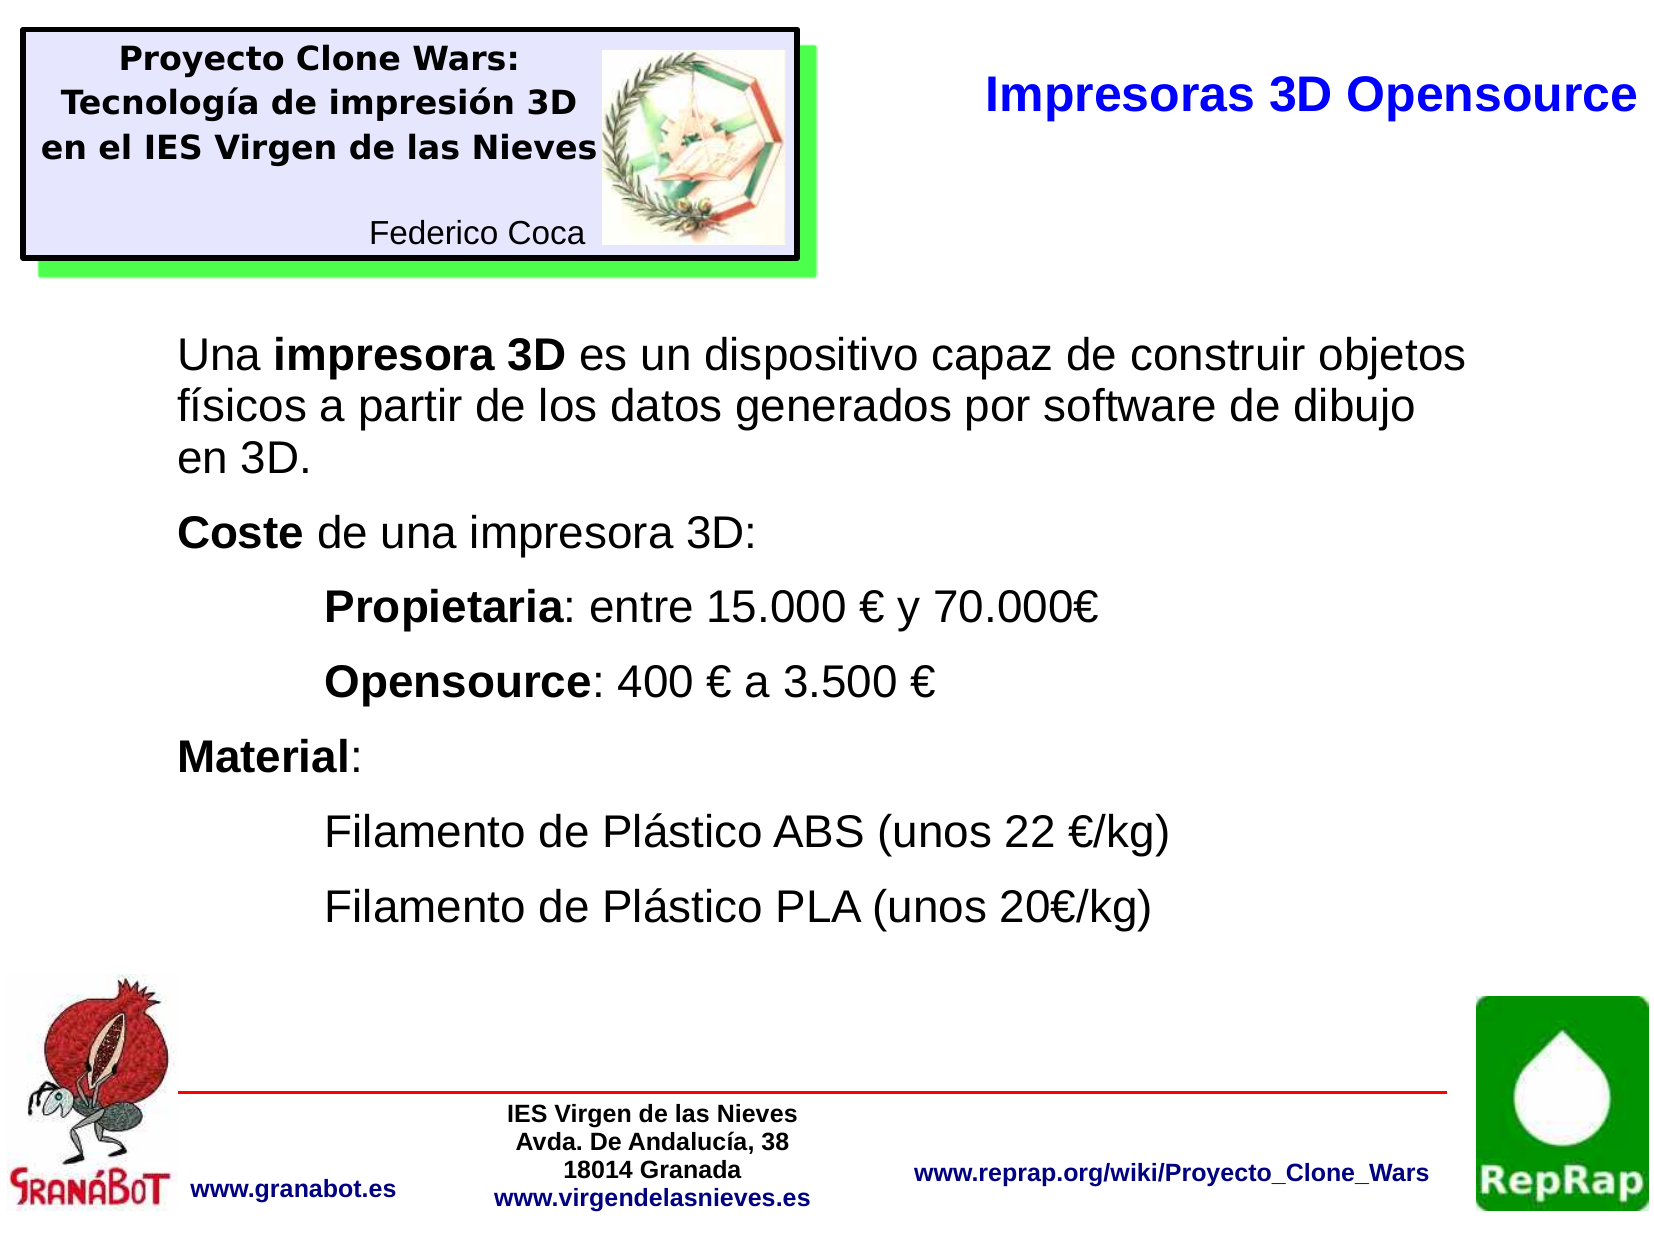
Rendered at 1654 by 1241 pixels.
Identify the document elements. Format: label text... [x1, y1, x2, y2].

picture [1476, 996, 1649, 1211]
picture [7, 974, 178, 1211]
picture [602, 50, 786, 245]
text_box IES Virgen de las Nieves Avda. De Andalucía, 38 18014 Granada www.virgendelasnieves.es [479, 1092, 827, 1223]
text_box www.reprap.org/wiki/Proyecto_Clone_Wars [899, 1151, 1447, 1196]
text_box Impresoras 3D Opensource [971, 59, 1654, 131]
text_box Proyecto Clone Wars: Tecnología de impresión 3D en el IES Virgen de las Nieves [23, 29, 798, 259]
text_box www.granabot.es [178, 1167, 414, 1211]
text_box Federico Coca [354, 206, 601, 259]
text_box Una impresora 3D es un dispositivo capaz de construir objetos físicos a partir de los datos generados por software de dibujo en 3D. Coste de una impresora 3D: Propietaria: entre 15.000 € y 70.000€ Opensource: 400 € a 3.500 € Material: Filamento de Plástico ABS (unos 22 €/kg) Filamento de Plástico PLA (unos 20€/kg) [162, 321, 1492, 945]
